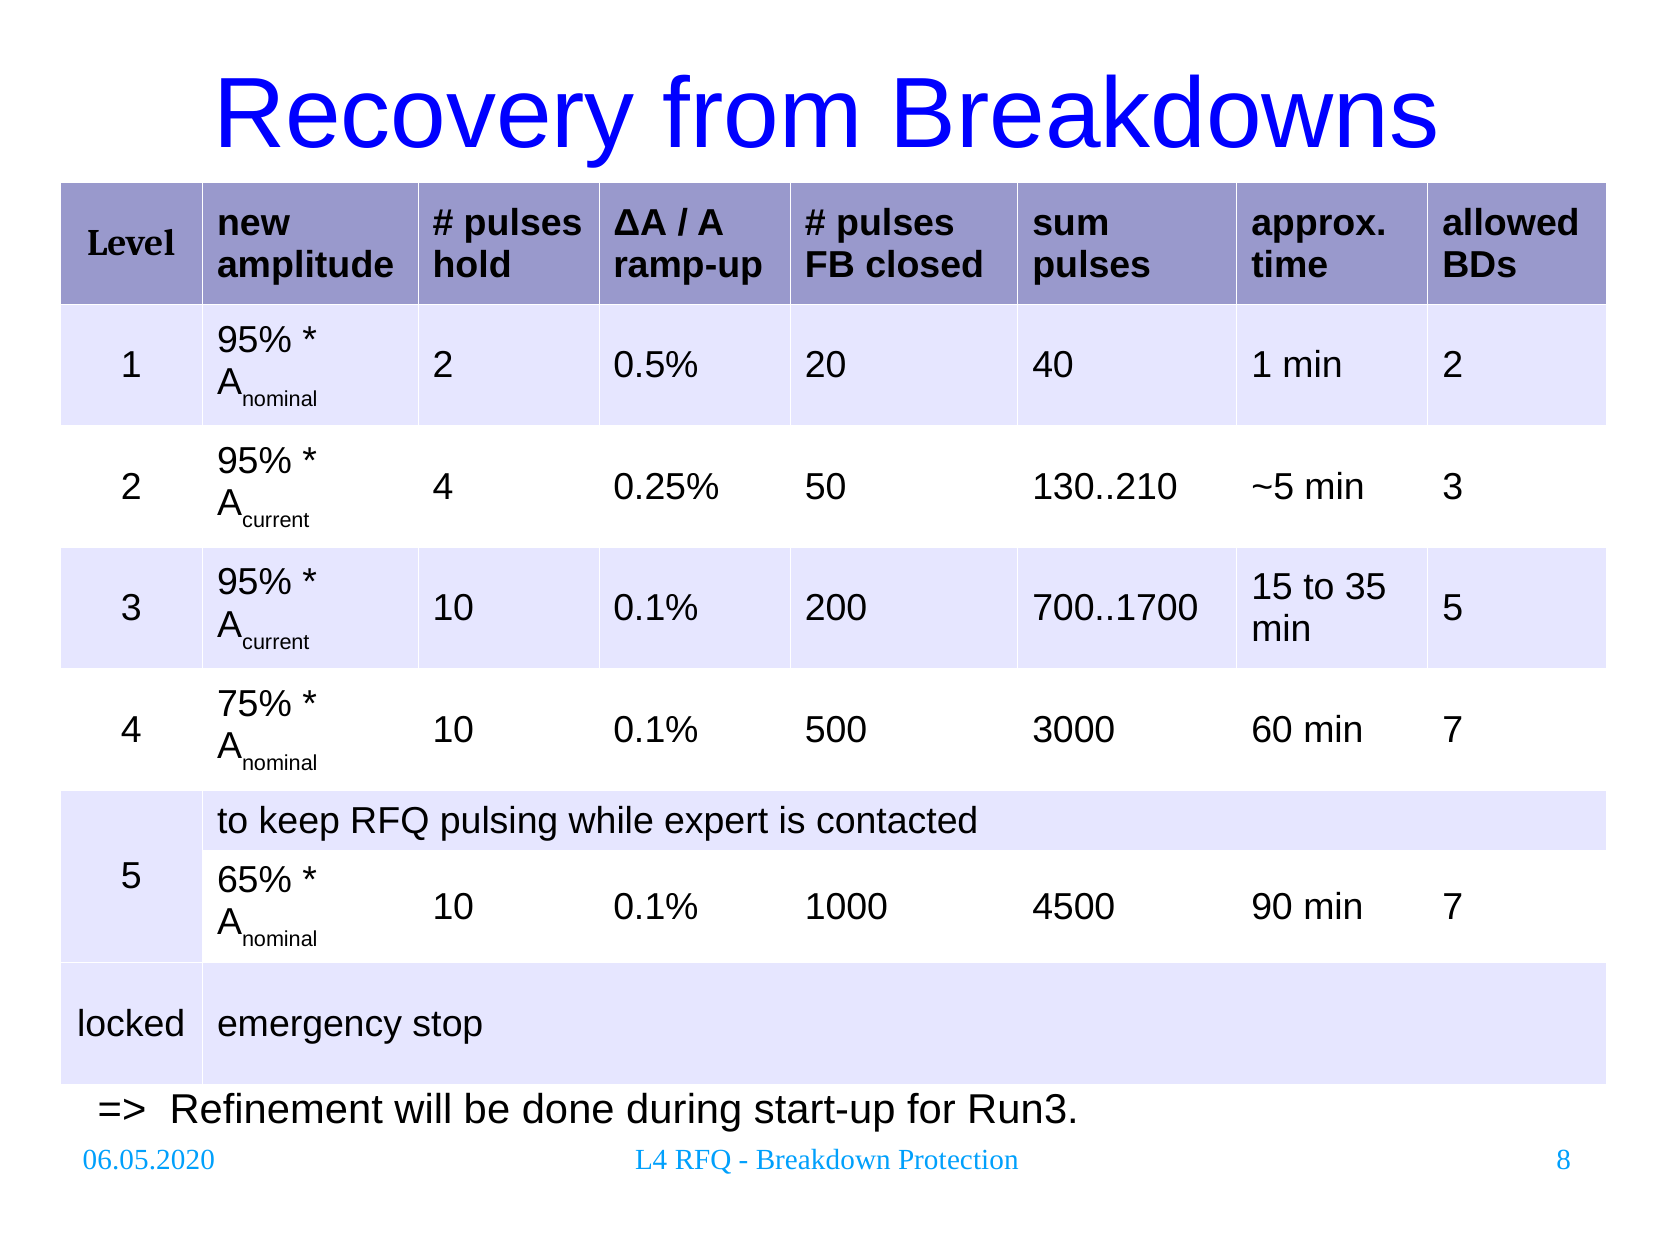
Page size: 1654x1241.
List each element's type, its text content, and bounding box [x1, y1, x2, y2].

table_cell ~5 min [1237, 426, 1427, 547]
table_cell 7 [1428, 851, 1606, 962]
table_cell 2 [61, 426, 202, 547]
table_cell 95% * Acurrent [203, 548, 418, 668]
table_header Level [61, 183, 202, 304]
table_cell 4 [61, 669, 202, 790]
table_cell 0.1% [600, 548, 790, 668]
table_cell 60 min [1237, 669, 1427, 790]
table_cell 95% * Anominal [203, 305, 418, 425]
table_header sum pulses [1018, 183, 1236, 304]
table_cell 0.5% [600, 305, 790, 425]
table_header approx. time [1237, 183, 1427, 304]
table_cell 40 [1018, 305, 1236, 425]
table_cell emergency stop [203, 963, 1606, 1084]
table_cell 5 [1428, 548, 1606, 668]
table_cell 10 [419, 548, 599, 668]
table_cell 10 [419, 669, 599, 790]
table_cell 4 [419, 426, 599, 547]
table_cell 7 [1428, 669, 1606, 790]
table_cell 3 [61, 548, 202, 668]
table_header # pulses hold [419, 183, 599, 304]
table_cell 3 [1428, 426, 1606, 547]
table_header ΔA / A ramp-up [600, 183, 790, 304]
table_cell 1 min [1237, 305, 1427, 425]
table_header allowed BDs [1428, 183, 1606, 304]
table_cell 0.25% [600, 426, 790, 547]
table_cell to keep RFQ pulsing while expert is contacted [203, 791, 1606, 850]
table_cell 5 [61, 791, 202, 962]
table_cell 2 [419, 305, 599, 425]
table_cell 90 min [1237, 851, 1427, 962]
table_cell 0.1% [600, 851, 790, 962]
table_cell 95% * Acurrent [203, 426, 418, 547]
table_cell 50 [791, 426, 1017, 547]
table_cell 130..210 [1018, 426, 1236, 547]
table_cell 1 [61, 305, 202, 425]
table_cell 75% * Anominal [203, 669, 418, 790]
table_cell 200 [791, 548, 1017, 668]
table_cell 500 [791, 669, 1017, 790]
table_cell 2 [1428, 305, 1606, 425]
table_cell 65% * Anominal [203, 851, 418, 962]
table_cell 1000 [791, 851, 1017, 962]
table_cell 10 [419, 851, 599, 962]
table_cell 20 [791, 305, 1017, 425]
table_cell 0.1% [600, 669, 790, 790]
table_cell 3000 [1018, 669, 1236, 790]
table_cell 700..1700 [1018, 548, 1236, 668]
table_header # pulses FB closed [791, 183, 1017, 304]
table_header new amplitude [203, 183, 418, 304]
table_cell 15 to 35 min [1237, 548, 1427, 668]
title Recovery from Breakdowns [82, 49, 1571, 178]
text_box => Refinement will be done during start-up for Run3. [82, 1078, 1095, 1140]
table_cell locked [61, 963, 202, 1084]
table_cell 4500 [1018, 851, 1236, 962]
